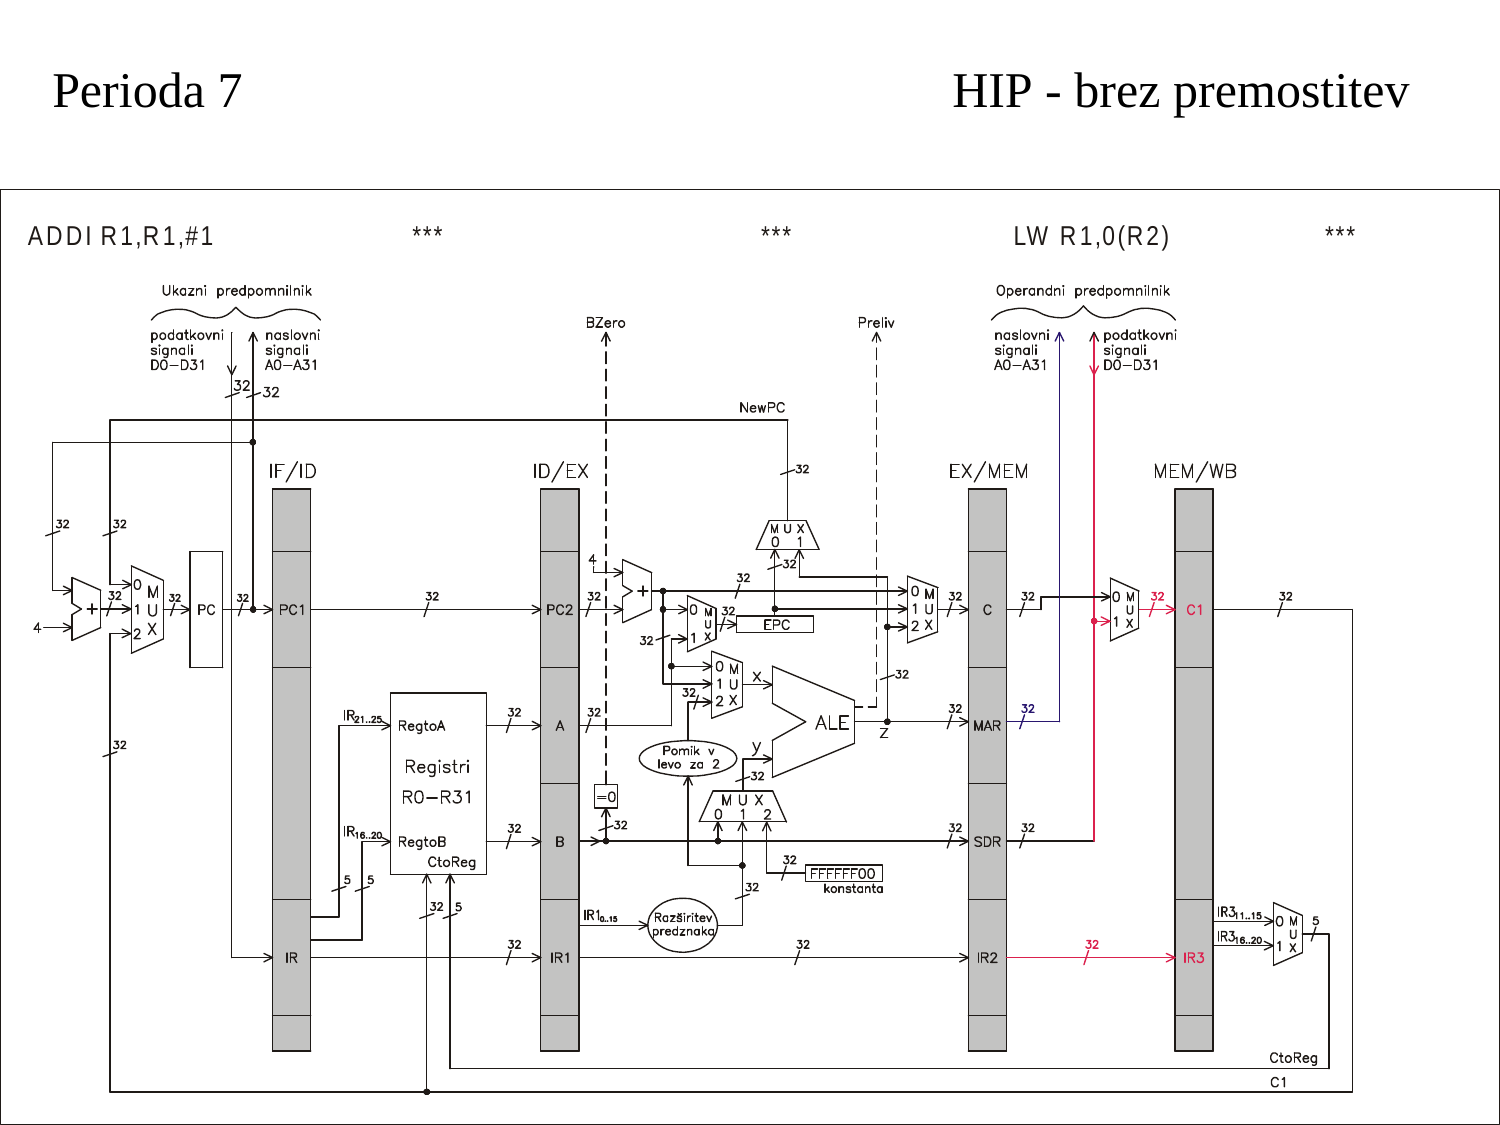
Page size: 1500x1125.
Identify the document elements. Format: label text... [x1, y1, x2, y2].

picture [0, 188, 1500, 1125]
text_box Perioda 7 HIP - brez premostitev [37, 49, 1476, 126]
